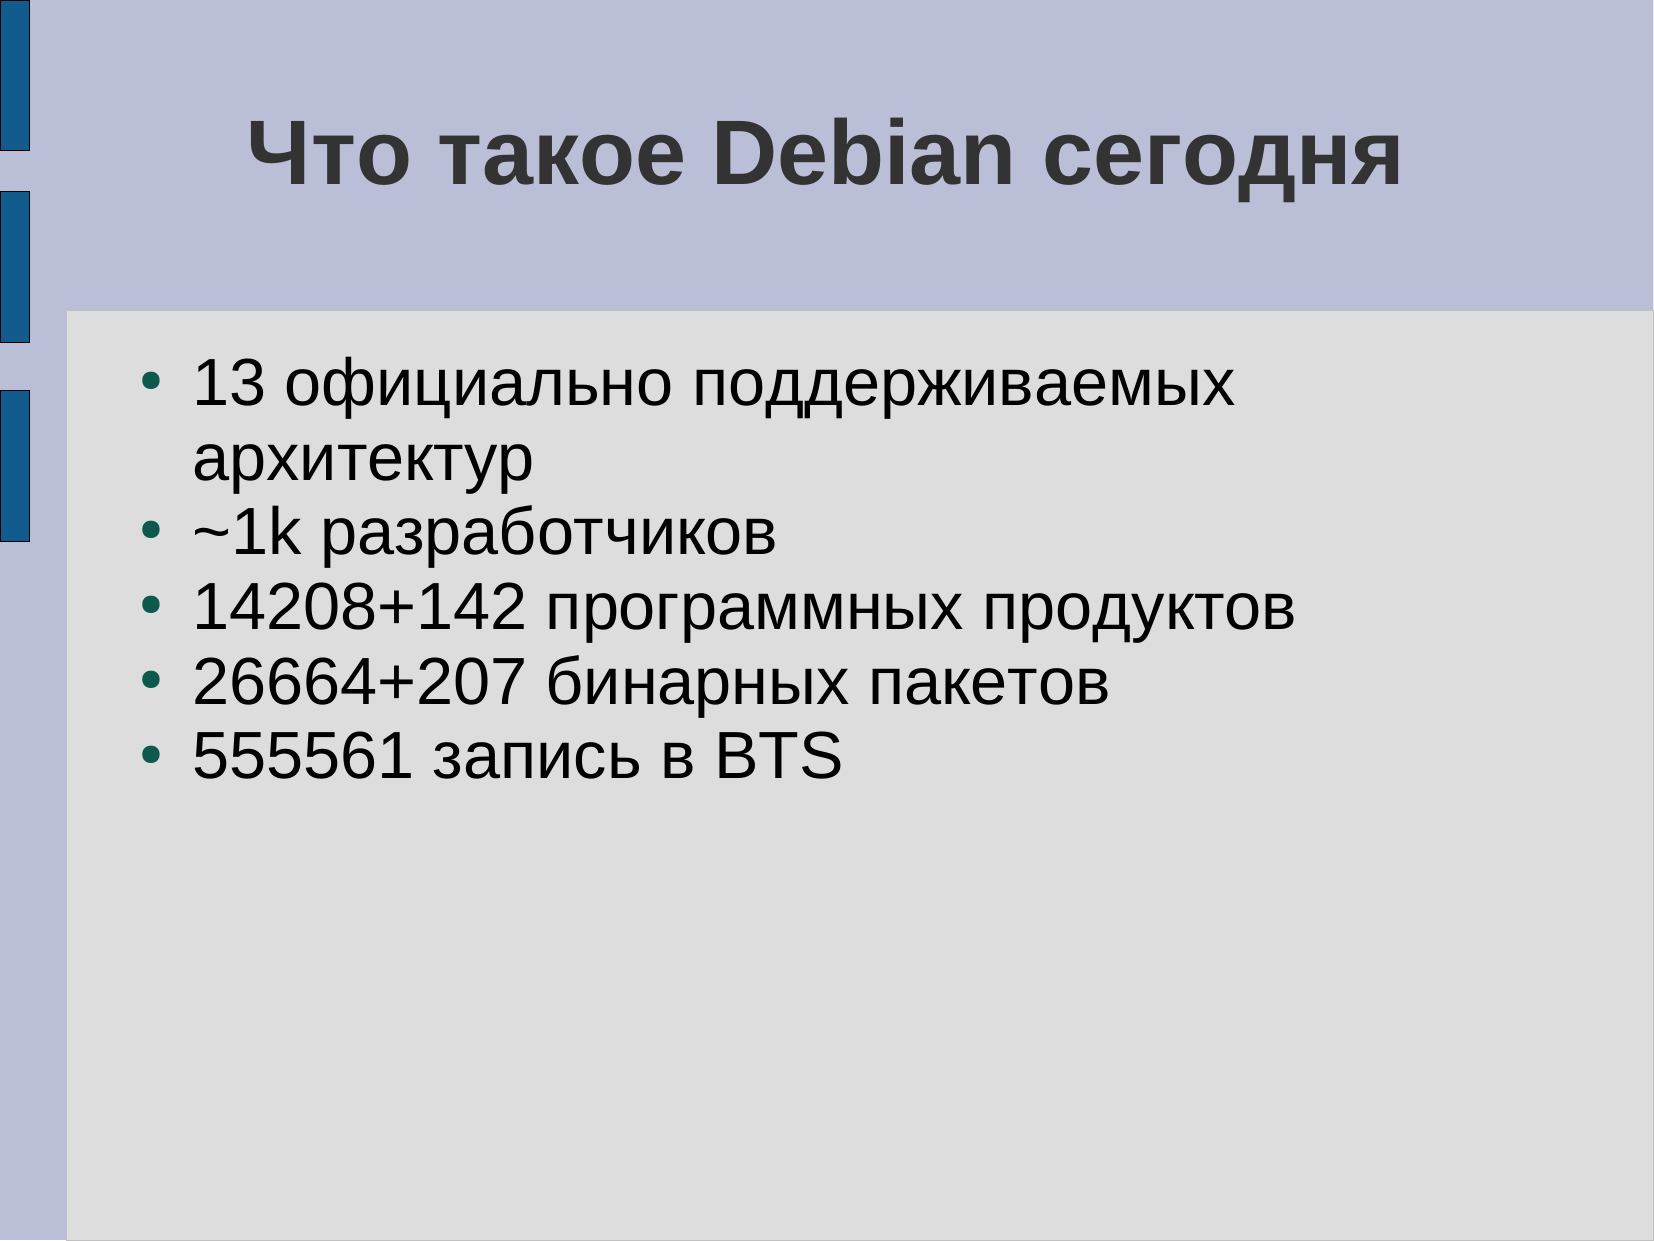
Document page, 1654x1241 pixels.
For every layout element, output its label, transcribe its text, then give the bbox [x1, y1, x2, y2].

title Что такое Debian сегодня [82, 56, 1571, 250]
list 13 официально поддерживаемых архитектур ~1k разработчиков 14208+142 программных продуктов 26664+207 бинарных пакетов 555561 запись в BTS [121, 344, 1534, 1164]
